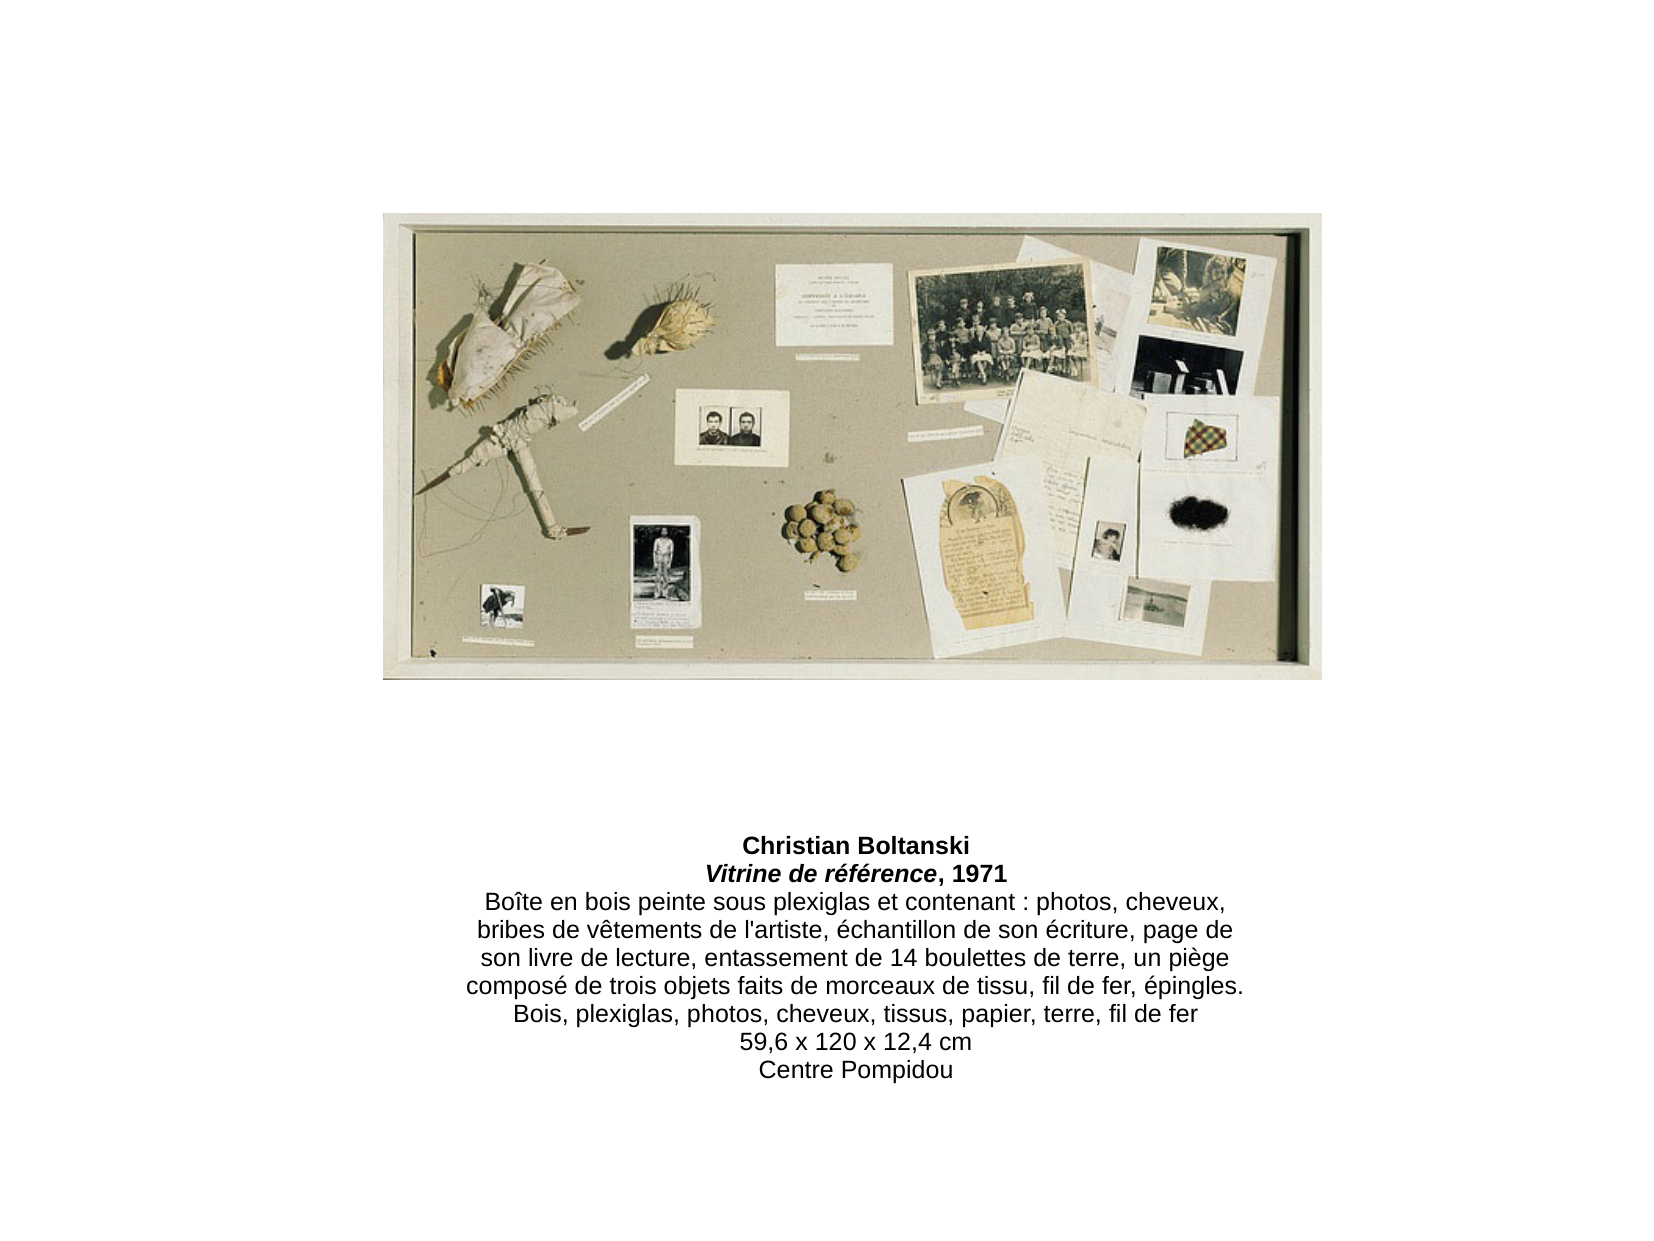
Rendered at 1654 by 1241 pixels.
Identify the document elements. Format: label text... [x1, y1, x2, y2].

text_box Christian Boltanski Vitrine de référence, 1971 Boîte en bois peinte sous plexiglas et contenant : photos, cheveux, bribes de vêtements de l'artiste, échantillon de son écriture, page de son livre de lecture, entassement de 14 boulettes de terre, un piège composé de trois objets faits de morceaux de tissu, fil de fer, épingles. Bois, plexiglas, photos, cheveux, tissus, papier, terre, fil de fer 59,6 x 120 x 12,4 cm Centre Pompidou [442, 824, 1270, 1093]
picture [383, 213, 1322, 680]
